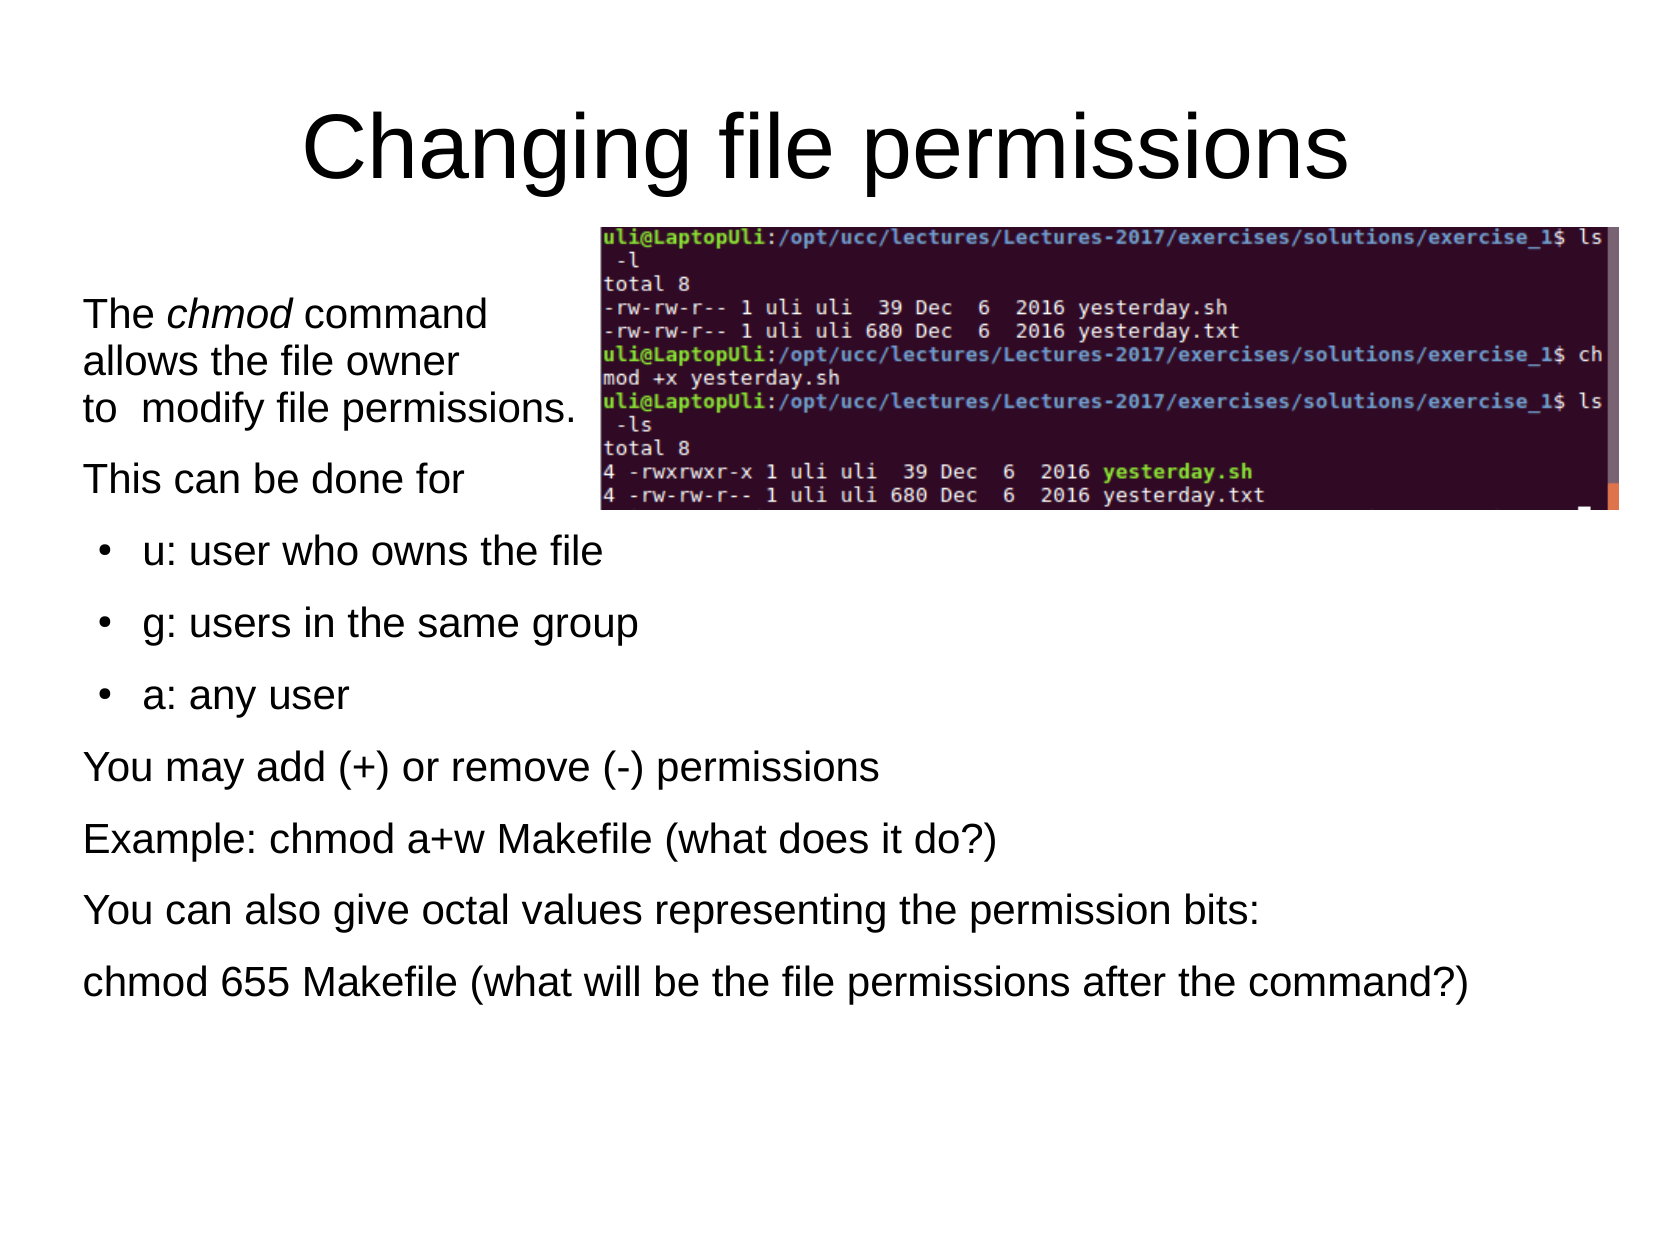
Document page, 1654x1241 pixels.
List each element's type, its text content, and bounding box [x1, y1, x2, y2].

picture [600, 227, 1619, 511]
title Changing file permissions [82, 43, 1571, 251]
list The chmod command allows the file owner to modify file permissions. This can be done for u: user who owns the file g: users in the same group a: any user You may add (+) or remove (-) permissions Example: chmod a+w Makefile (what does it do?) You can also give octal values representing the permission bits: chmod 655 Makefile (what will be the file permissions after the command?) [82, 290, 1571, 1010]
